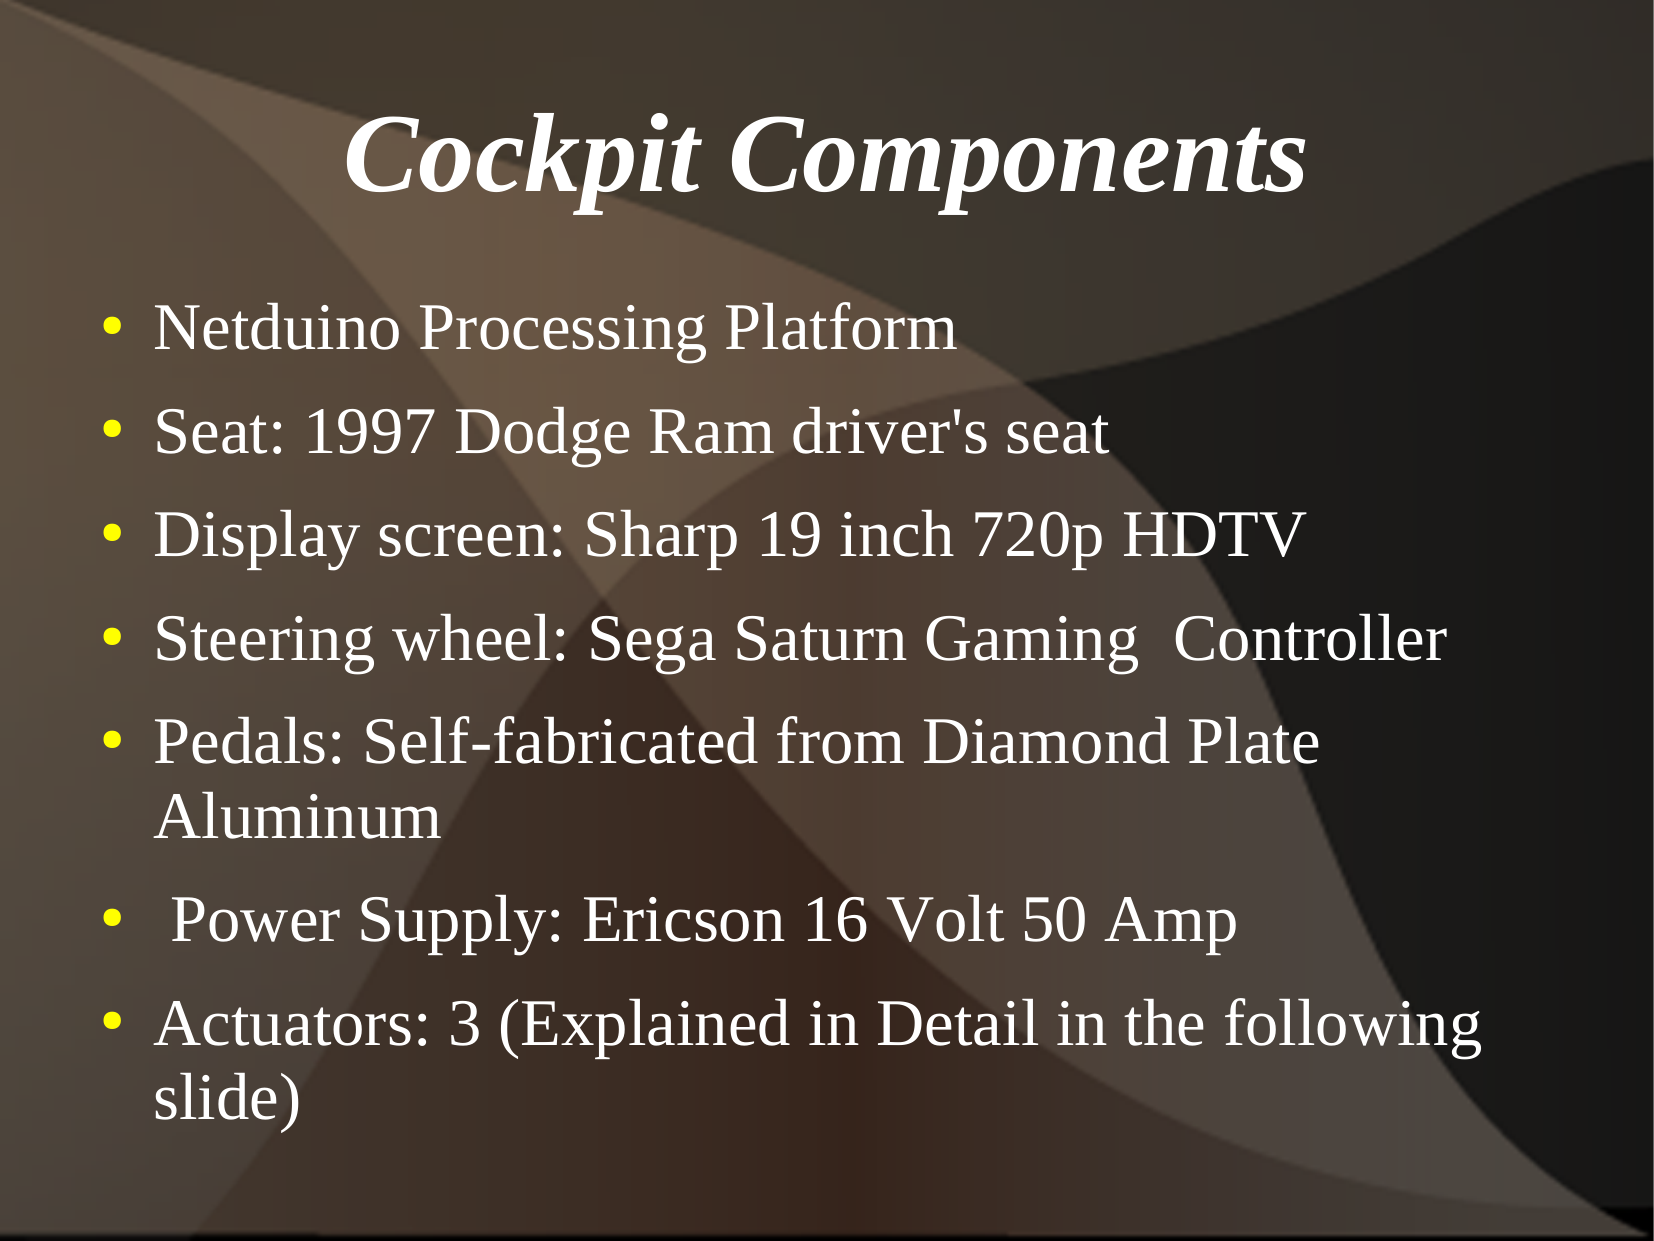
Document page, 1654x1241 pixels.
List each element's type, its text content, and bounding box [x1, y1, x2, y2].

title Cockpit Components [82, 49, 1571, 257]
list Netduino Processing Platform Seat: 1997 Dodge Ram driver's seat Display screen: Sharp 19 inch 720p HDTV Steering wheel: Sega Saturn Gaming Controller Pedals: Self-fabricated from Diamond Plate Aluminum Power Supply: Ericson 16 Volt 50 Amp Actuators: 3 (Explained in Detail in the following slide) [82, 290, 1571, 1229]
picture [0, 0, 1654, 1241]
